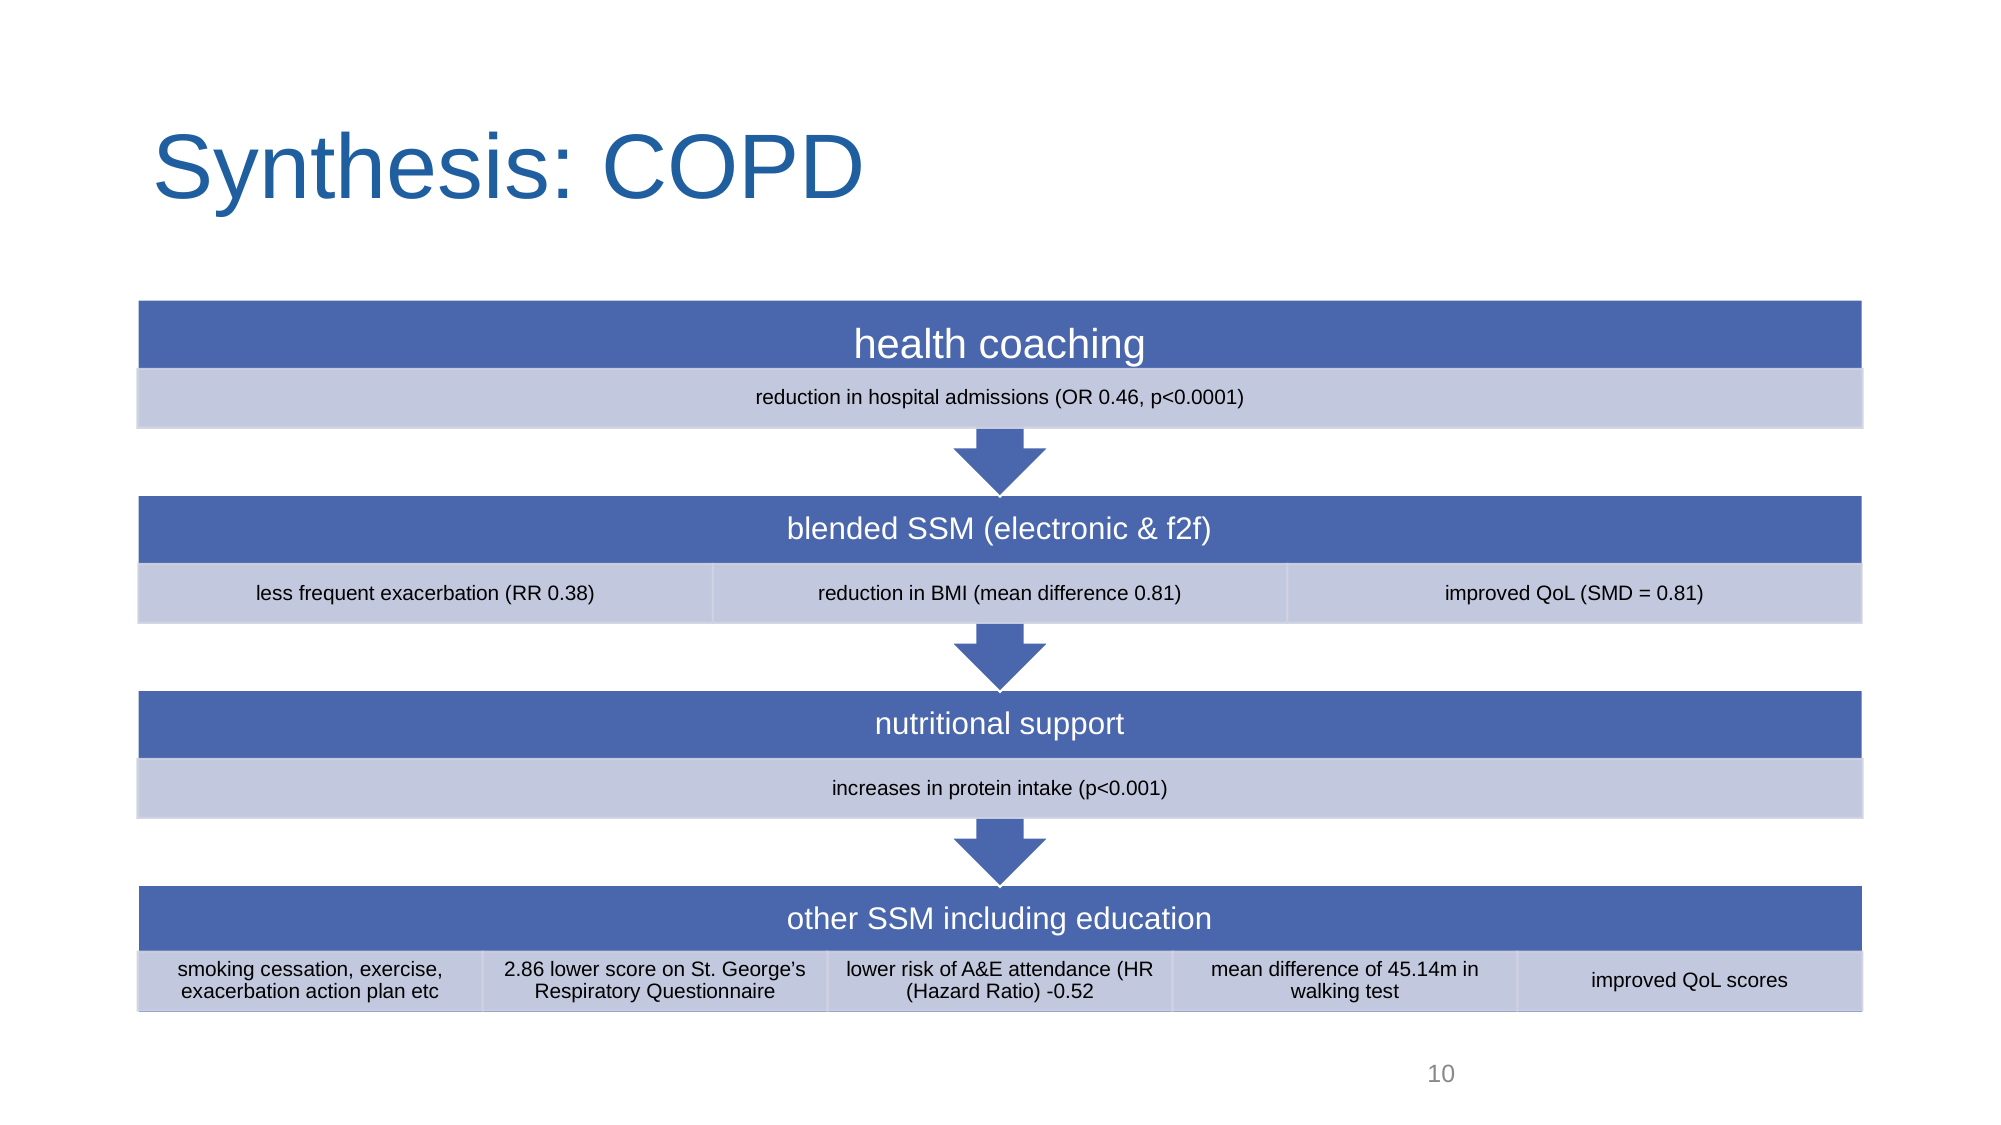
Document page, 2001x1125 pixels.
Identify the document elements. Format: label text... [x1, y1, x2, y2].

text_box smoking cessation, exercise, exacerbation action plan etc [137, 951, 482, 1011]
title Synthesis: COPD [137, 59, 1863, 278]
text_box lower risk of A&E attendance (HR (Hazard Ratio) -0.52 [827, 951, 1172, 1011]
text_box improved QoL (SMD = 0.81) [1287, 563, 1862, 623]
text_box blended SSM (electronic & f2f) [950, 623, 1050, 692]
text_box health coaching [137, 299, 1863, 368]
text_box blended SSM (electronic & f2f) [137, 494, 1863, 623]
text_box reduction in hospital admissions (OR 0.46, p<0.0001) [137, 368, 1863, 428]
text_box less frequent exacerbation (RR 0.38) [138, 563, 712, 623]
text_box increases in protein intake (p<0.001) [137, 758, 1863, 818]
text_box 10 [1412, 1042, 1863, 1103]
text_box mean difference of 45.14m in walking test [1172, 951, 1517, 1011]
text_box 2.86 lower score on St. George’s Respiratory Questionnaire [482, 951, 827, 1011]
text_box nutritional support [950, 818, 1050, 887]
text_box health coaching [950, 428, 1050, 497]
text_box other SSM including education [137, 884, 1863, 951]
text_box improved QoL scores [1517, 951, 1863, 1011]
text_box nutritional support [137, 689, 1863, 758]
text_box reduction in BMI (mean difference 0.81) [712, 563, 1287, 623]
